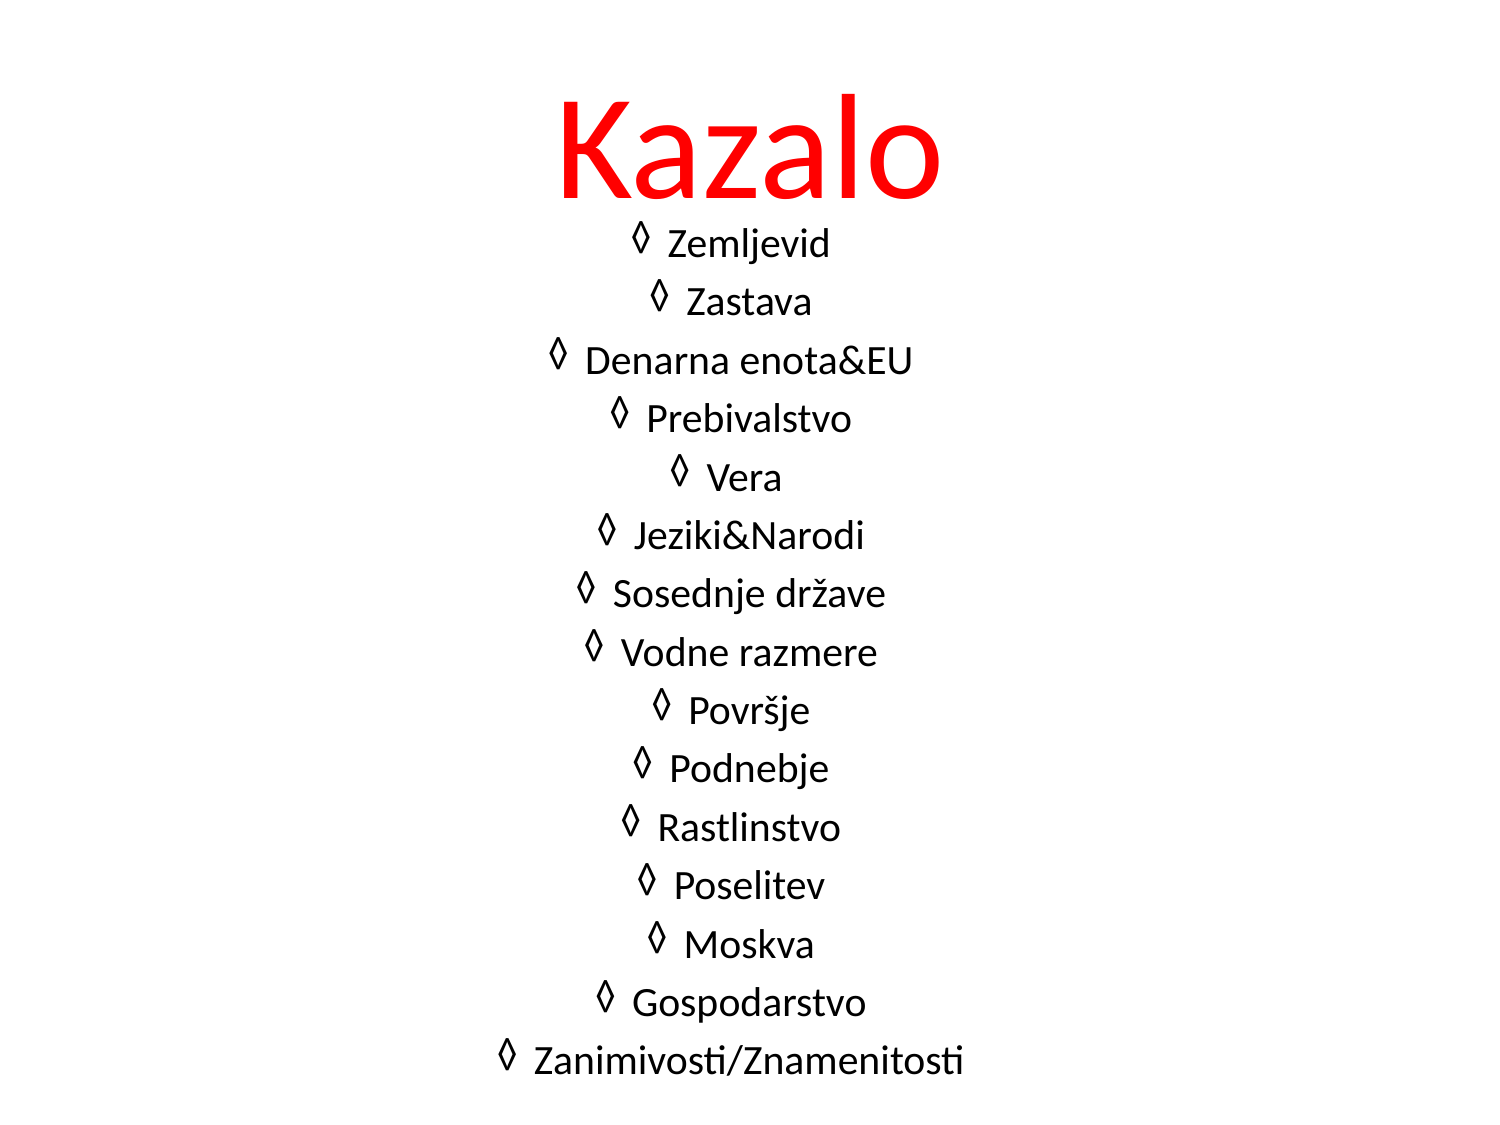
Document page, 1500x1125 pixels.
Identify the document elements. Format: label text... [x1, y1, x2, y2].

list Zemljevid Zastava Denarna enota&EU Prebivalstvo Vera Jeziki&Narodi Sosednje države Vodne razmere Površje Podnebje Rastlinstvo Poselitev Moskva Gospodarstvo Zanimivosti/Znamenitosti [0, 208, 1144, 1114]
title Kazalo [75, 45, 1425, 233]
